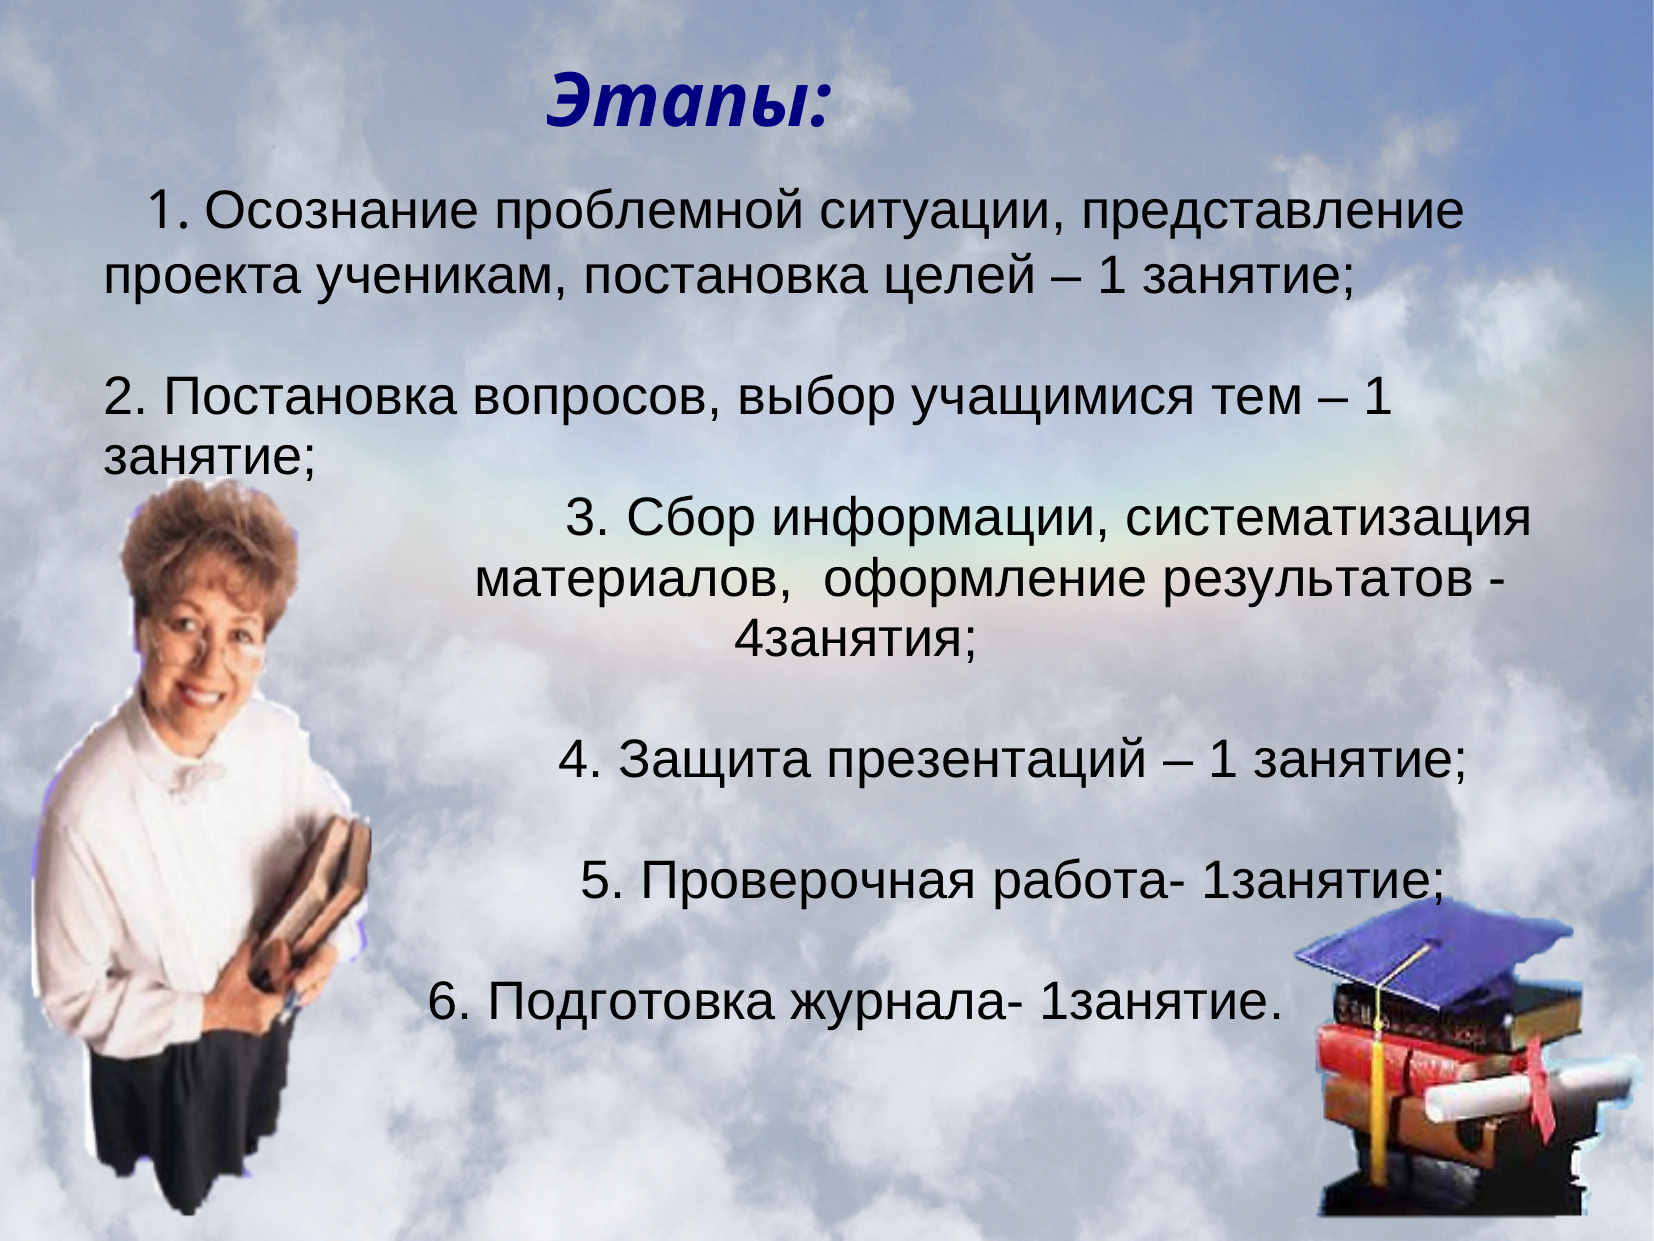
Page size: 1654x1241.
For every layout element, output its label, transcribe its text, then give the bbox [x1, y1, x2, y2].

picture [0, 0, 1654, 1241]
text_box Этапы: [531, 38, 975, 162]
text_box 1. Осознание проблемной ситуации, представление проекта ученикам, постановка целей – 1 занятие; 2. Постановка вопросов, выбор учащимися тем – 1 занятие; 3. Сбор информации, систематизация материалов, оформление результатов - 4занятия; 4. Защита презентаций – 1 занятие; 5. Проверочная работа- 1занятие; 6. Подготовка журнала- 1занятие. [88, 162, 1625, 1212]
